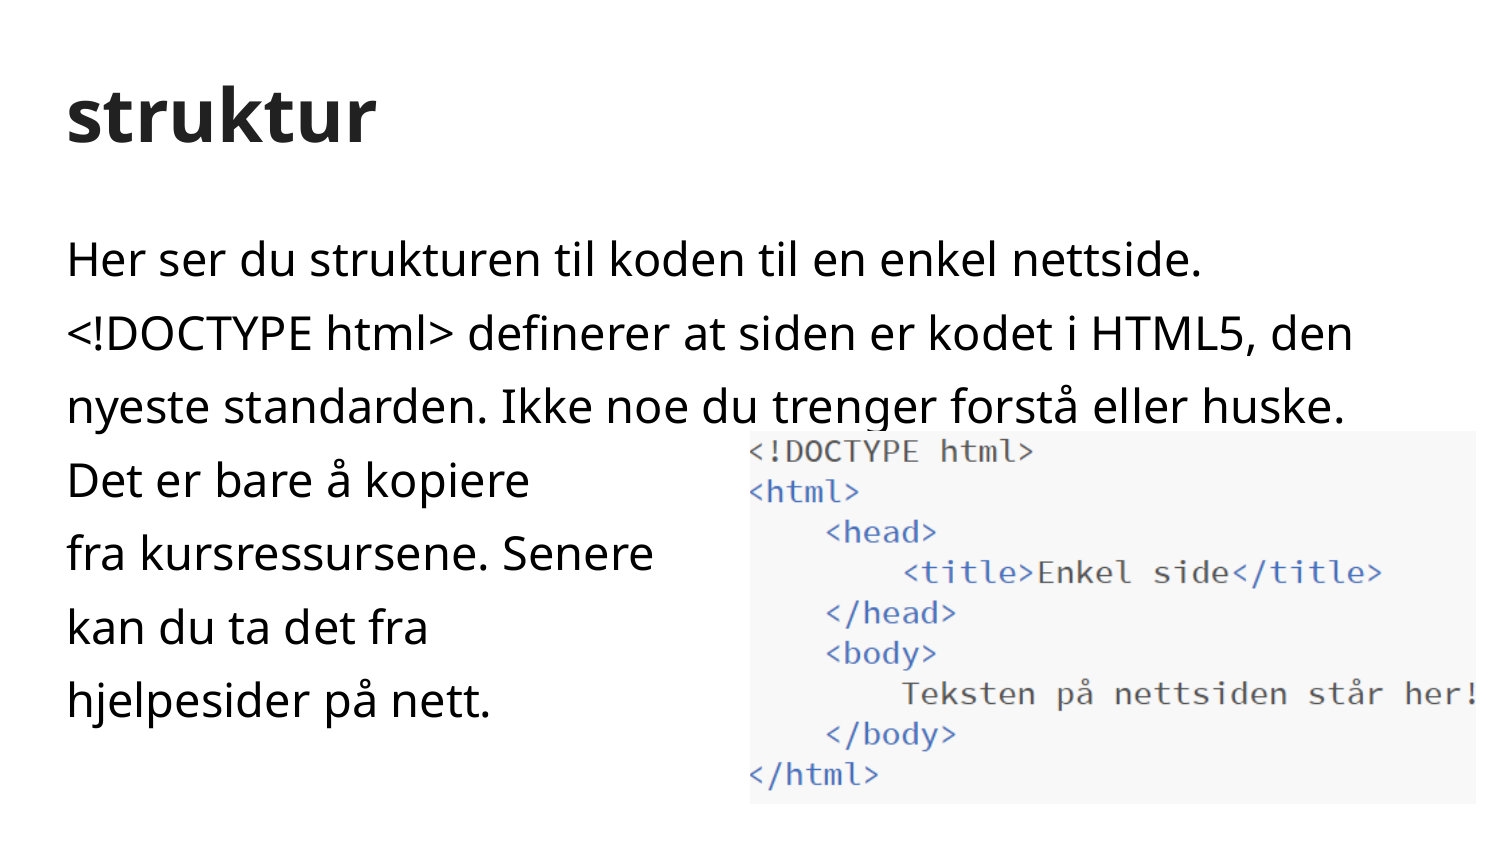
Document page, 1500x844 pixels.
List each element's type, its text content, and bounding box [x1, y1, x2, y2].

picture [750, 431, 1476, 804]
list Her ser du strukturen til koden til en enkel nettside. <!DOCTYPE html> definerer at siden er kodet i HTML5, den nyeste standarden. Ikke noe du trenger forstå eller huske. Det er bare å kopiere fra kursressursene. Senere kan du ta det fra hjelpesider på nett. [51, 201, 1449, 750]
title struktur [51, 48, 1449, 180]
